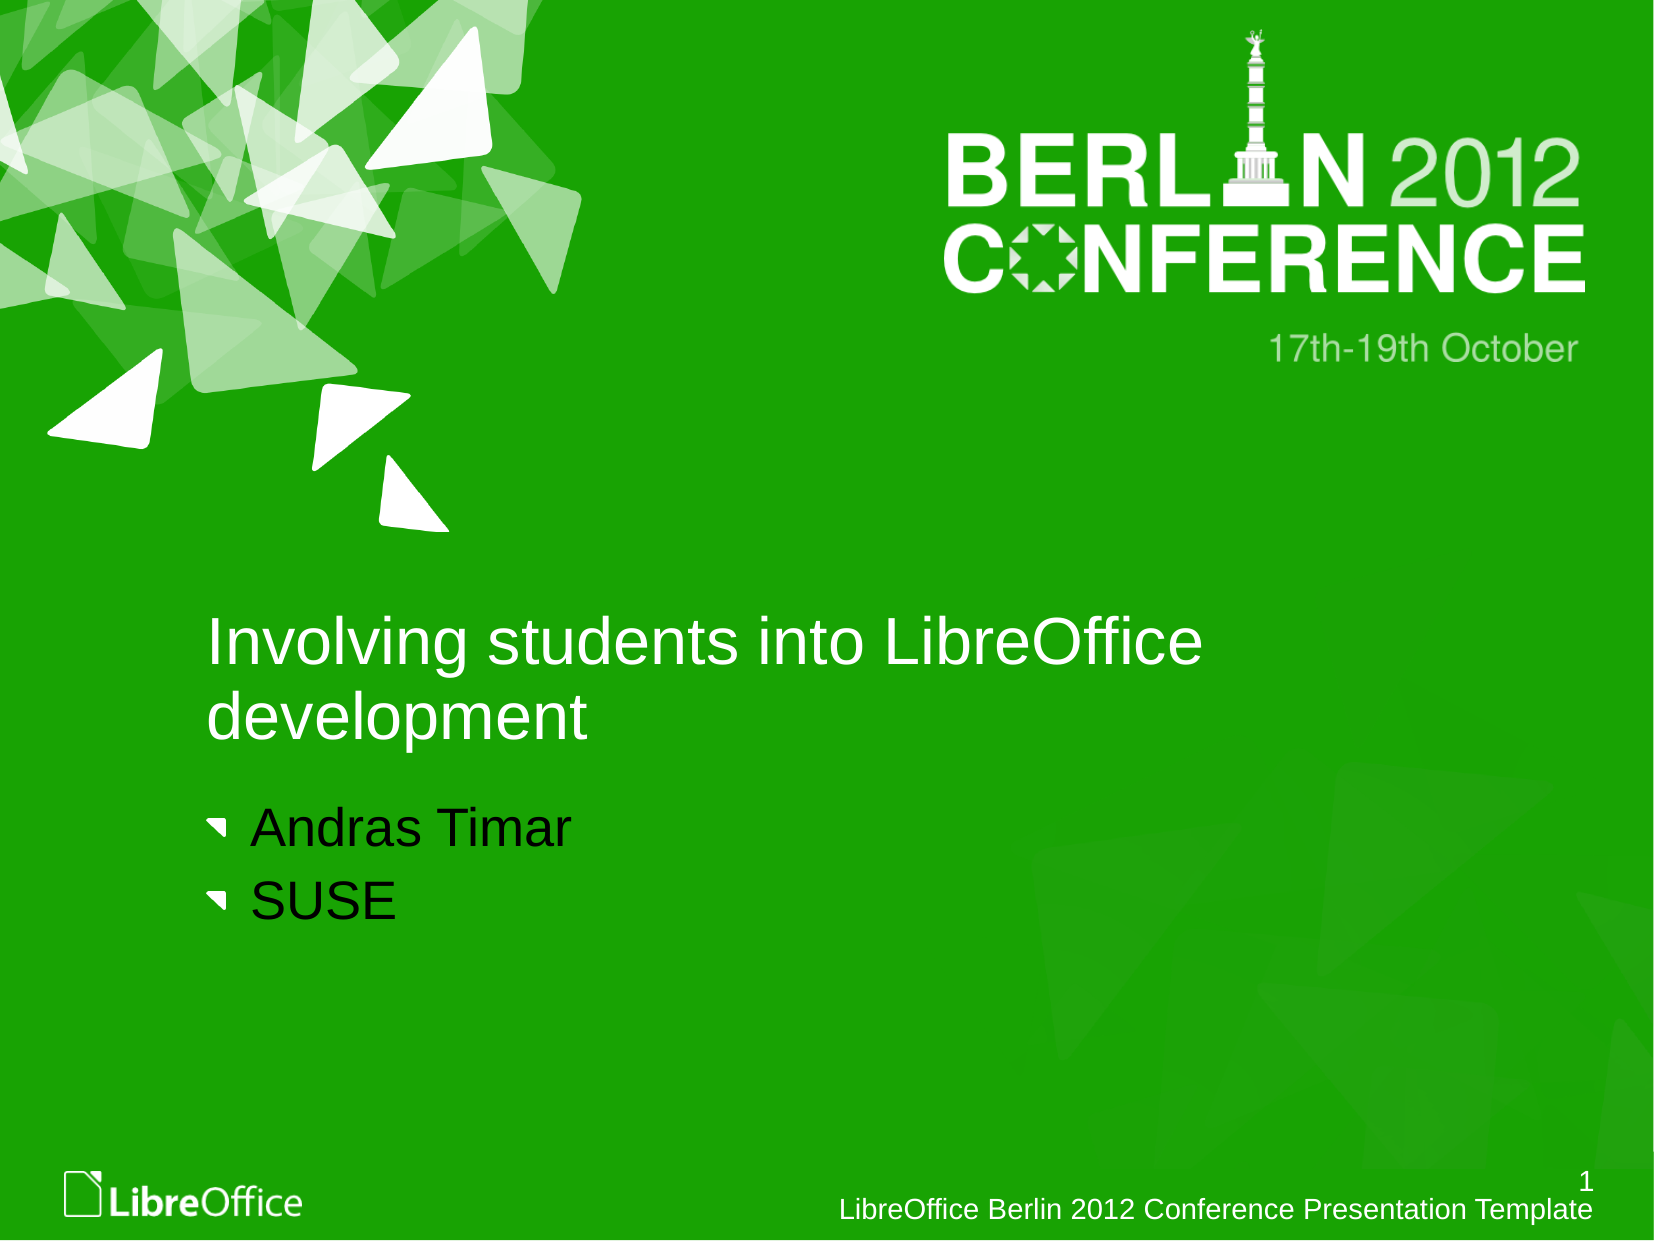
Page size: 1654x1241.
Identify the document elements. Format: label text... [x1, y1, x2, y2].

picture [944, 29, 1585, 362]
picture [0, 0, 680, 532]
picture [64, 1171, 206, 1217]
picture [915, 548, 1654, 1169]
title Involving students into LibreOffice development [206, 590, 1477, 768]
list Andras Timar SUSE [206, 797, 1477, 1241]
